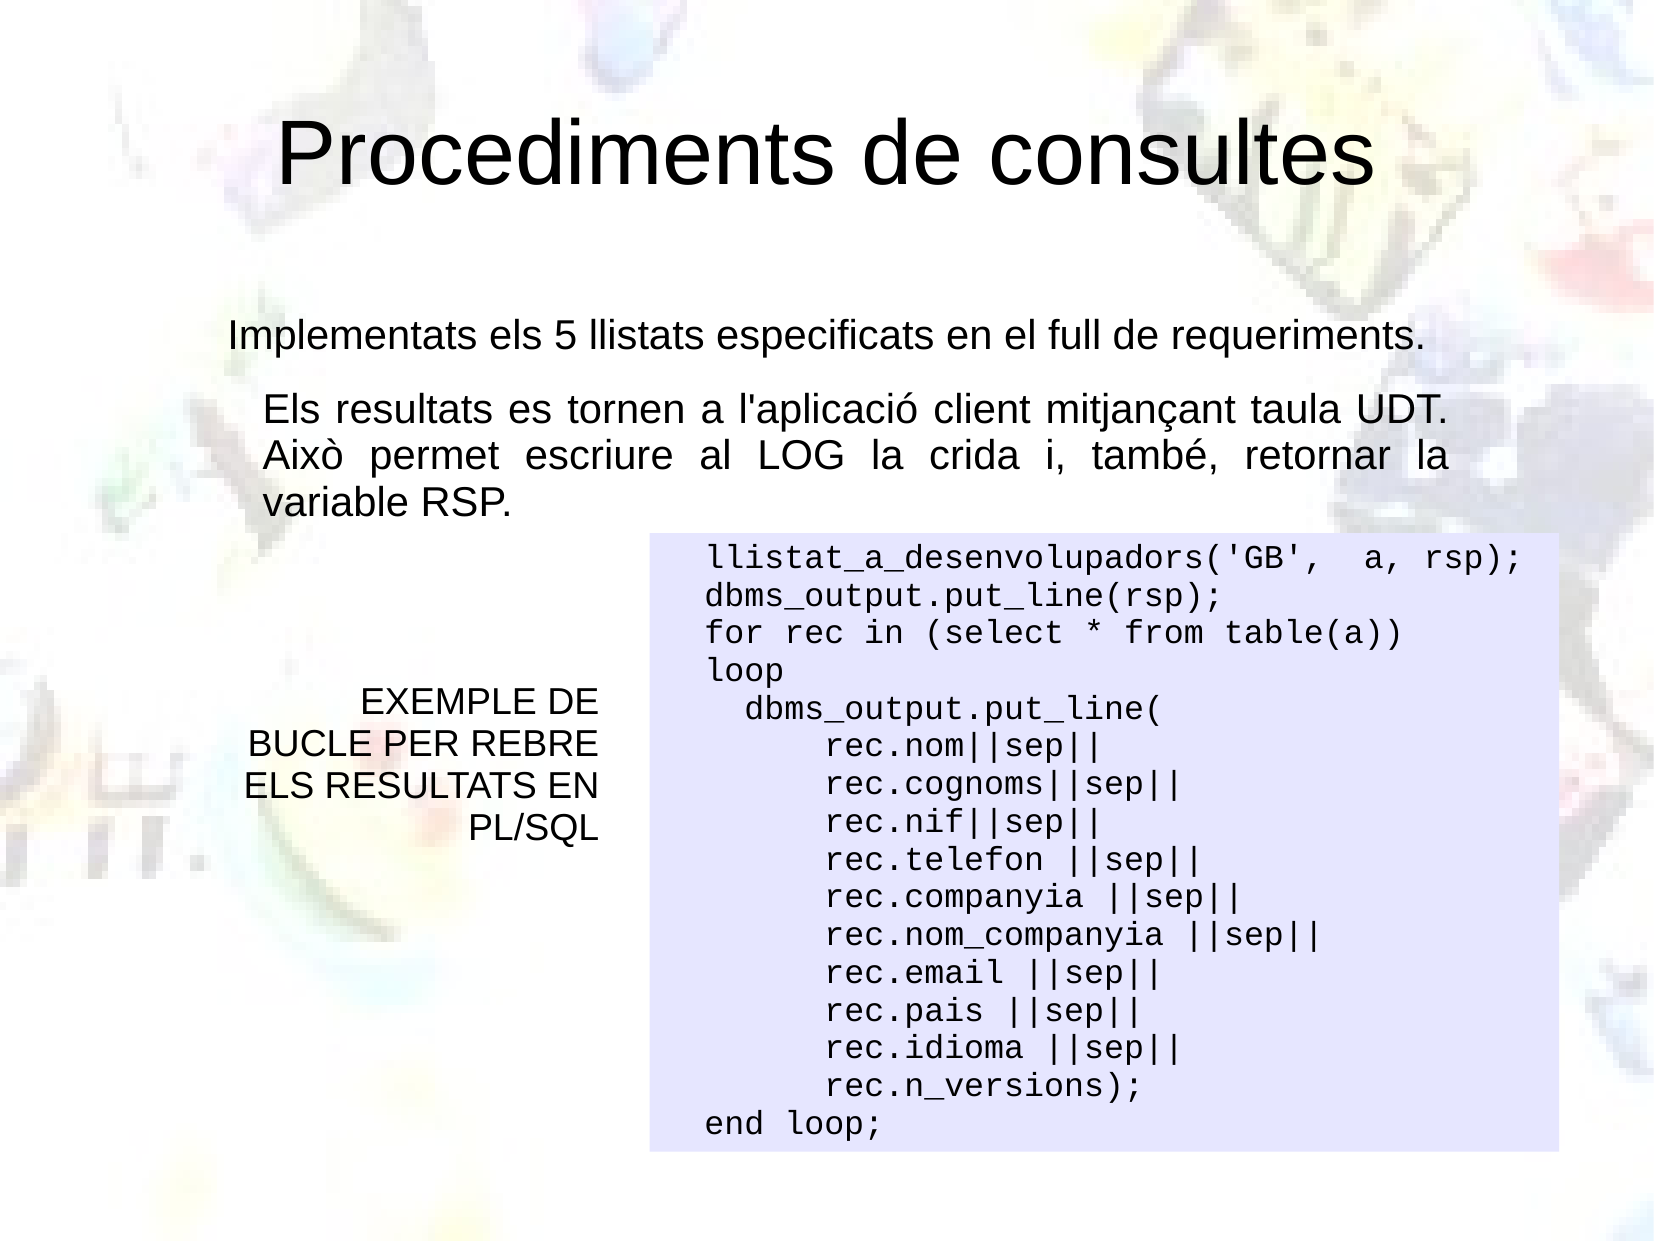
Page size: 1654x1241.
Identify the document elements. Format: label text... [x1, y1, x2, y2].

text_box Implementats els 5 llistats especificats en el full de requeriments. [212, 304, 1477, 367]
text_box EXEMPLE DE BUCLE PER REBRE ELS RESULTATS EN PL/SQL [224, 673, 615, 857]
picture [0, 0, 1654, 1241]
title Procediments de consultes [82, 49, 1571, 257]
text_box llistat_a_desenvolupadors('GB', a, rsp); dbms_output.put_line(rsp); for rec in (select * from table(a)) loop dbms_output.put_line( rec.nom||sep|| rec.cognoms||sep|| rec.nif||sep|| rec.telefon ||sep|| rec.companyia ||sep|| rec.nom_companyia ||sep|| rec.email ||sep|| rec.pais ||sep|| rec.idioma ||sep|| rec.n_versions); end loop; [649, 533, 1560, 1120]
text_box Els resultats es tornen a l'aplicació client mitjançant taula UDT. Això permet escriure al LOG la crida i, també, retornar la variable RSP. [248, 377, 1465, 534]
